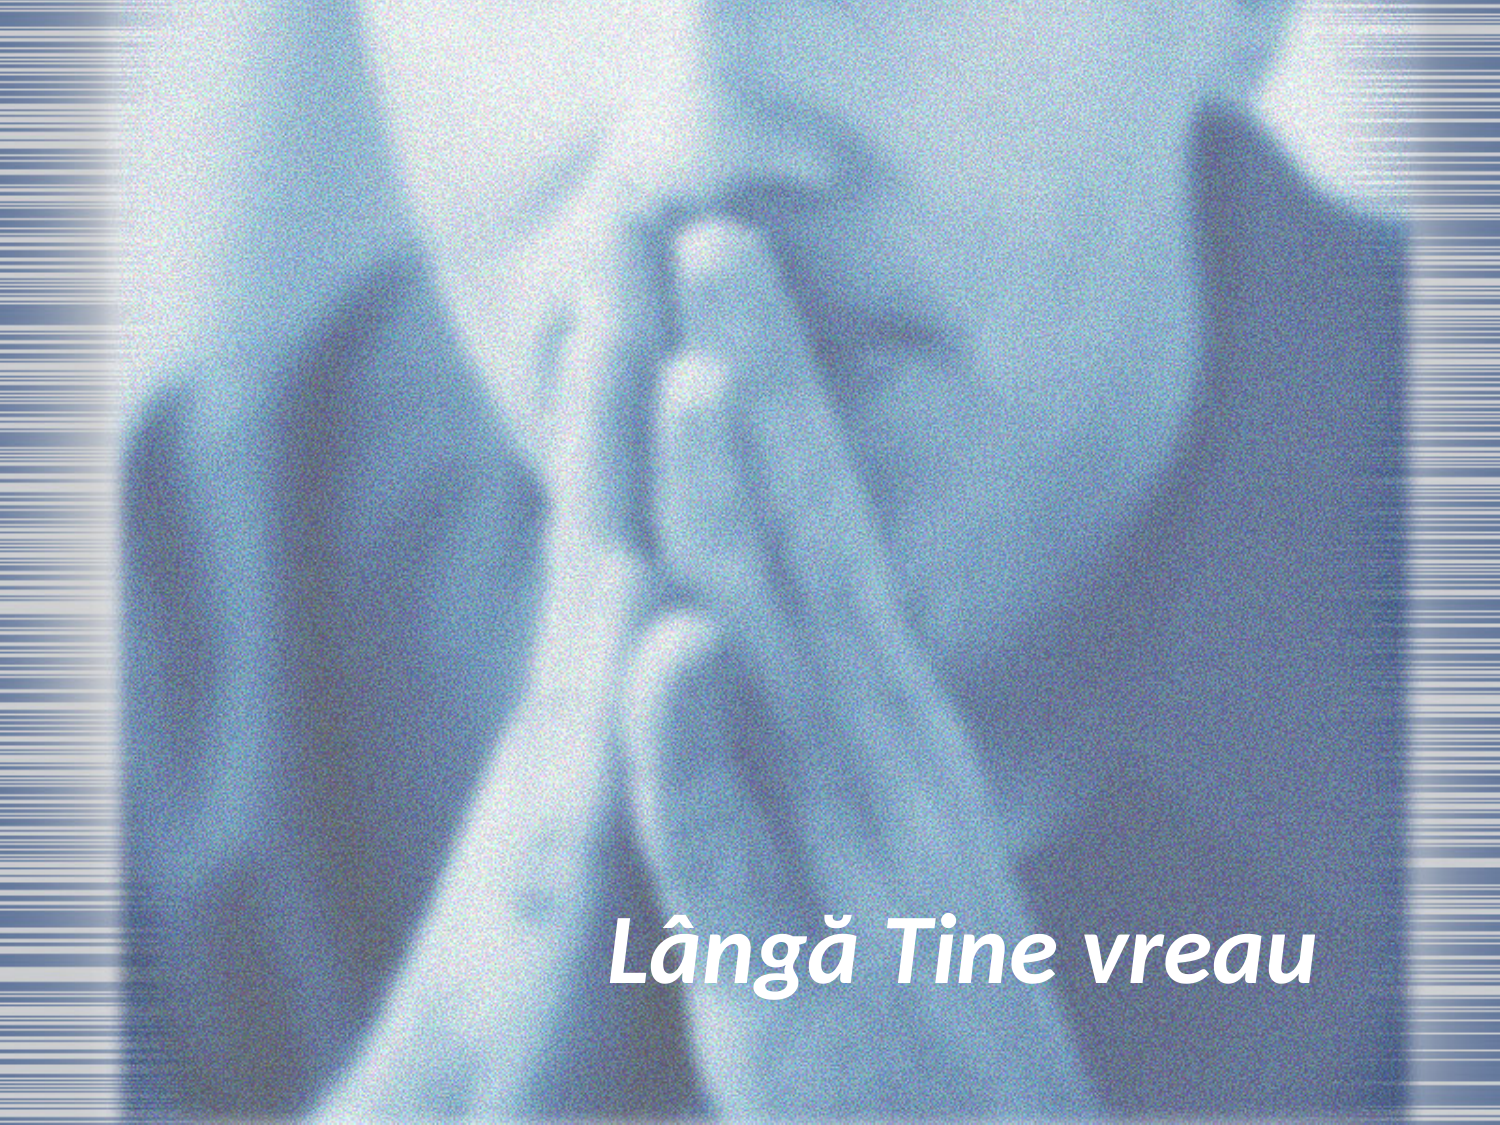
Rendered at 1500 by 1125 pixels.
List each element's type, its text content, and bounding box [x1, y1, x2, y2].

picture [0, 0, 1500, 1125]
text_box Lângă Tine vreau [528, 900, 1398, 1038]
